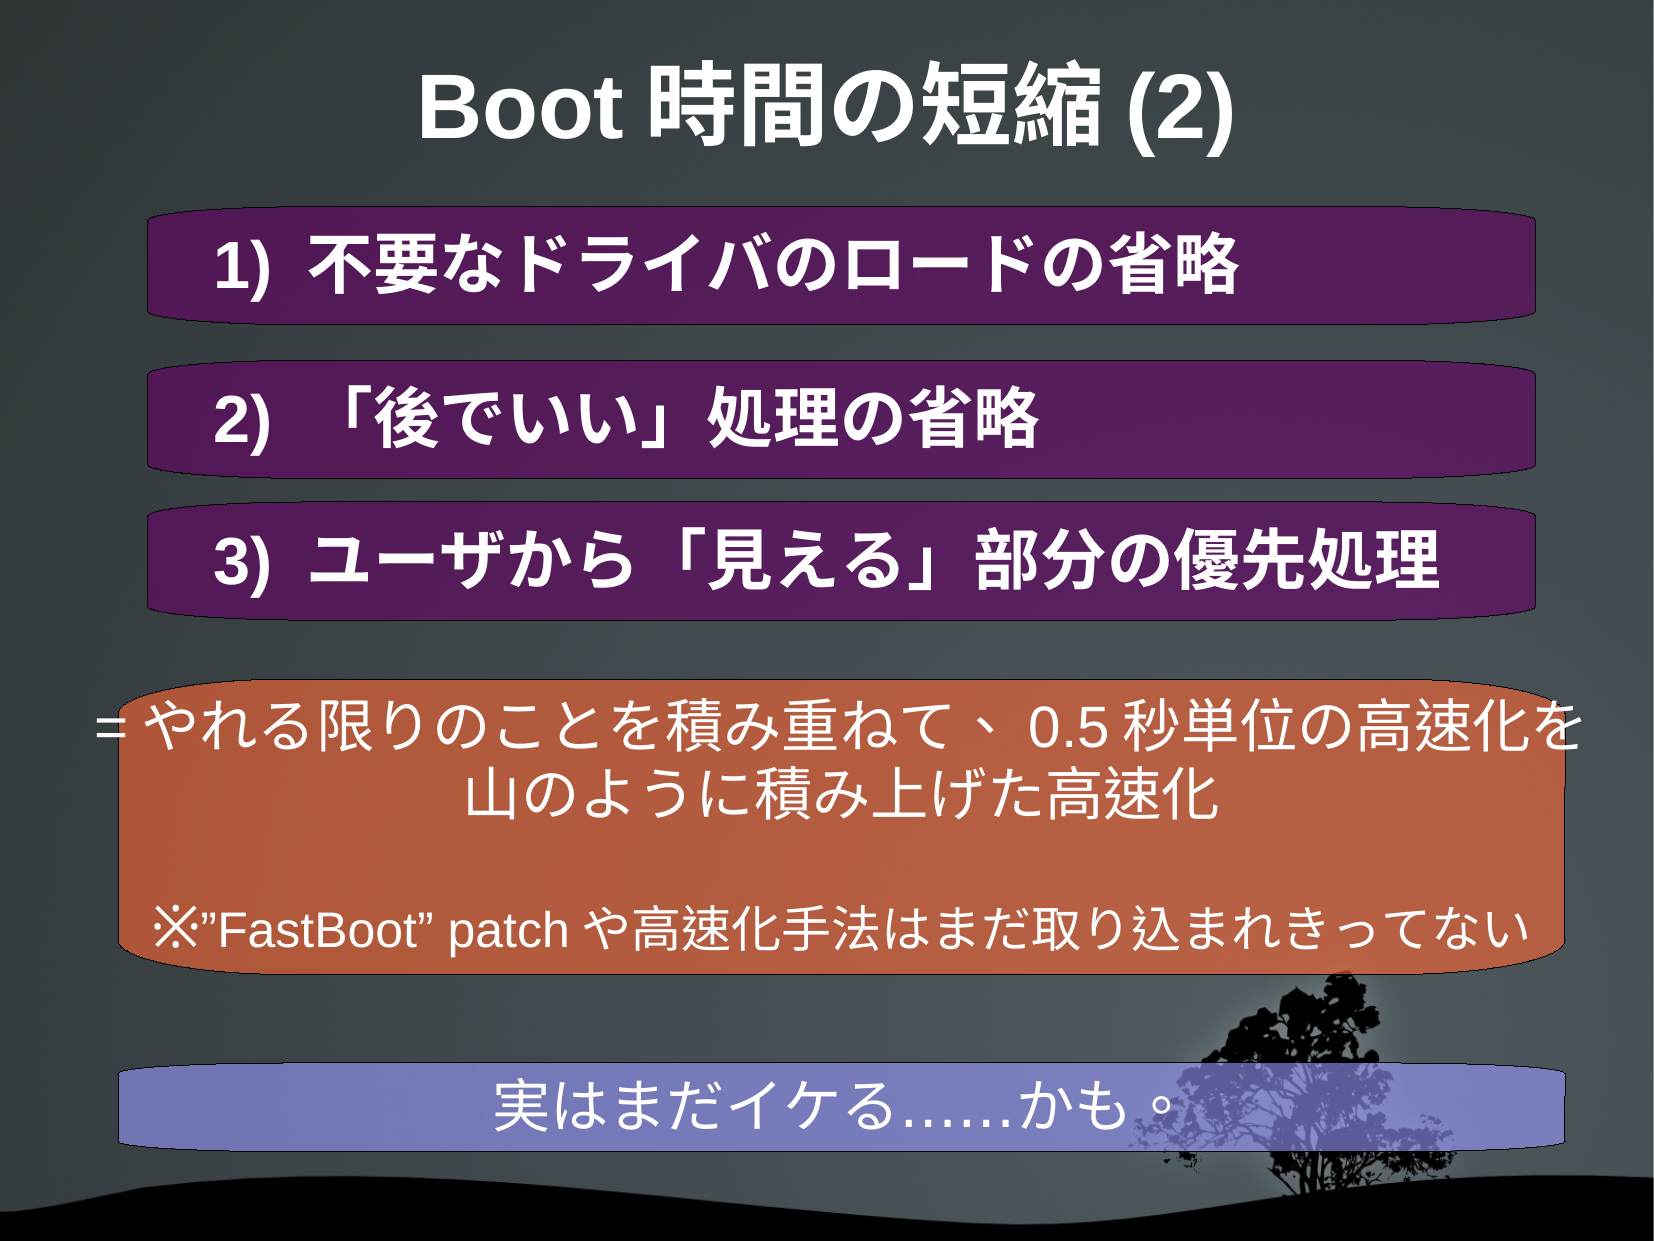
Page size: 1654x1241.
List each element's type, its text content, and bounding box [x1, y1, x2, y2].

text_box Boot時間の短縮(2) [118, 45, 1536, 246]
picture [0, 0, 1654, 1241]
text_box 2) 「後でいい」処理の省略 [147, 360, 1536, 479]
text_box 1) 不要なドライバのロードの省略 [147, 206, 1536, 325]
text_box 実はまだイケる……かも。 [118, 1062, 1566, 1152]
text_box 3) ユーザから「見える」部分の優先処理 [147, 501, 1536, 621]
text_box =やれる限りのことを積み重ねて、0.5秒単位の高速化を 山のように積み上げた高速化 ※”FastBoot” patchや高速化手法はまだ取り込まれきってない [118, 679, 1566, 975]
